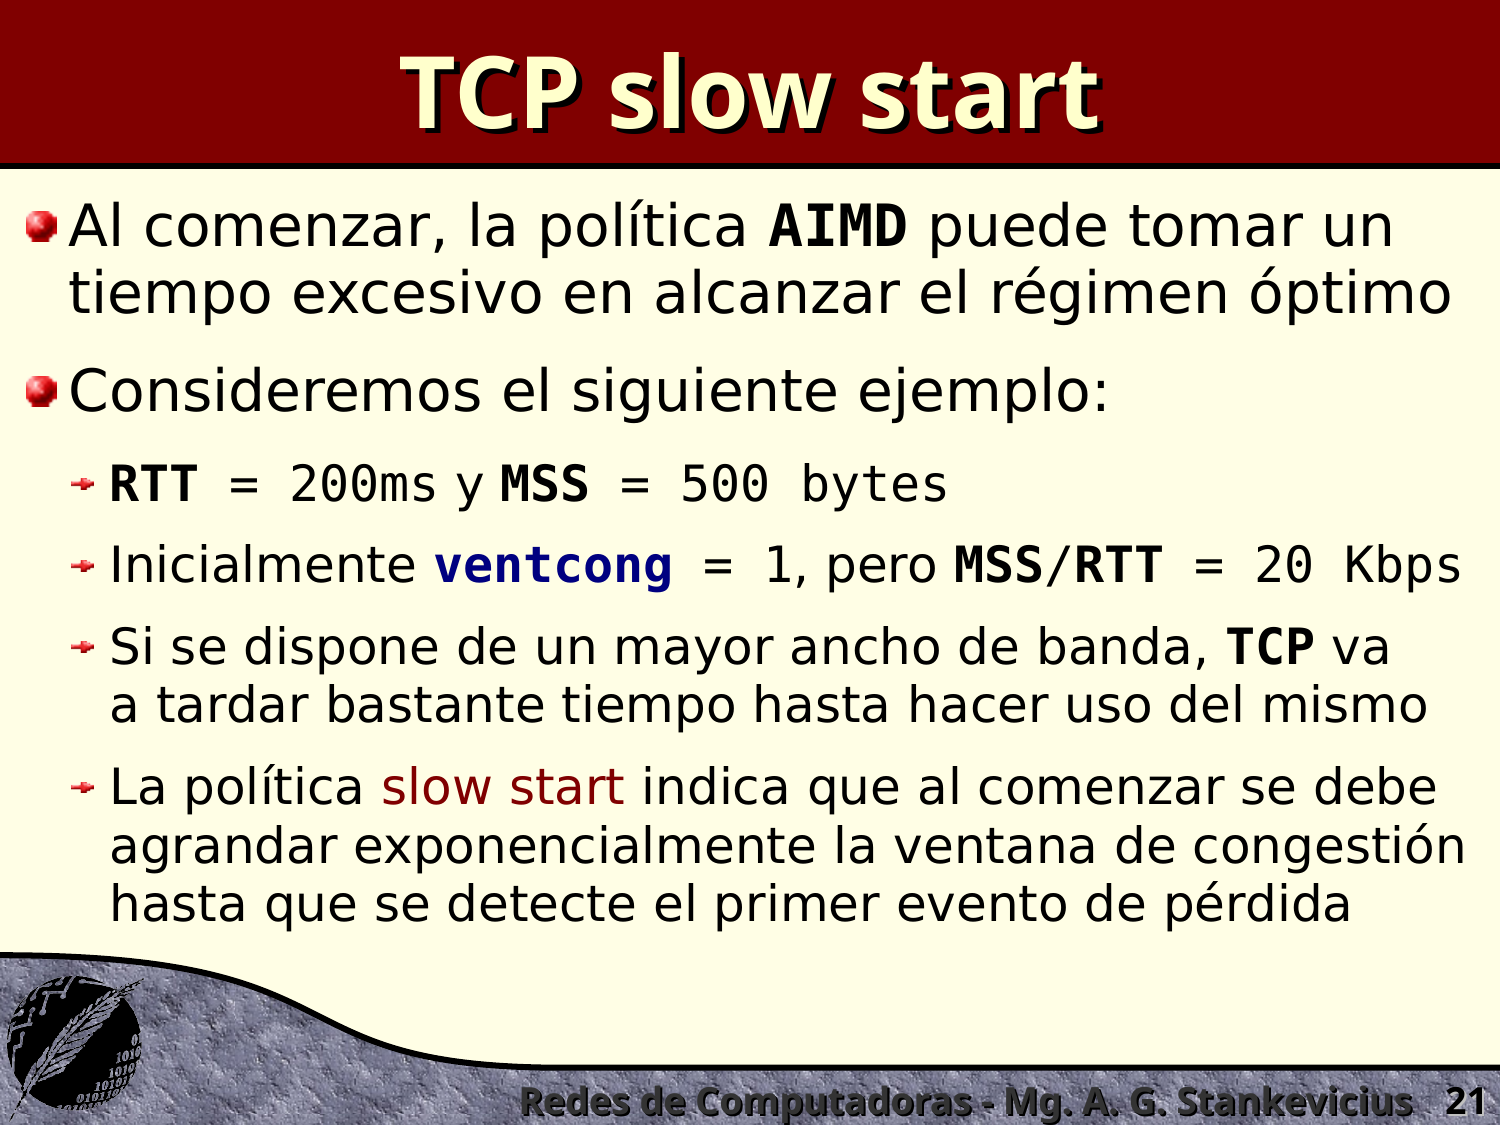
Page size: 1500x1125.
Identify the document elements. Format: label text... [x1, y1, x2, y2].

picture [0, 959, 1500, 1125]
list Al comenzar, la política AIMD puede tomar un tiempo excesivo en alcanzar el régimen óptimo Consideremos el siguiente ejemplo: RTT = 200ms y MSS = 500 bytes Inicialmente ventcong = 1, pero MSS/RTT = 20 Kbps Si se dispone de un mayor ancho de banda, TCP va a tardar bastante tiempo hasta hacer uso del mismo La política slow start indica que al comenzar se debe agrandar exponencialmente la ventana de congestión hasta que se detecte el primer evento de pérdida [11, 192, 1486, 934]
picture [1047, 1100, 1054, 1110]
title TCP slow start [15, 5, 1485, 160]
picture [790, 1100, 795, 1110]
